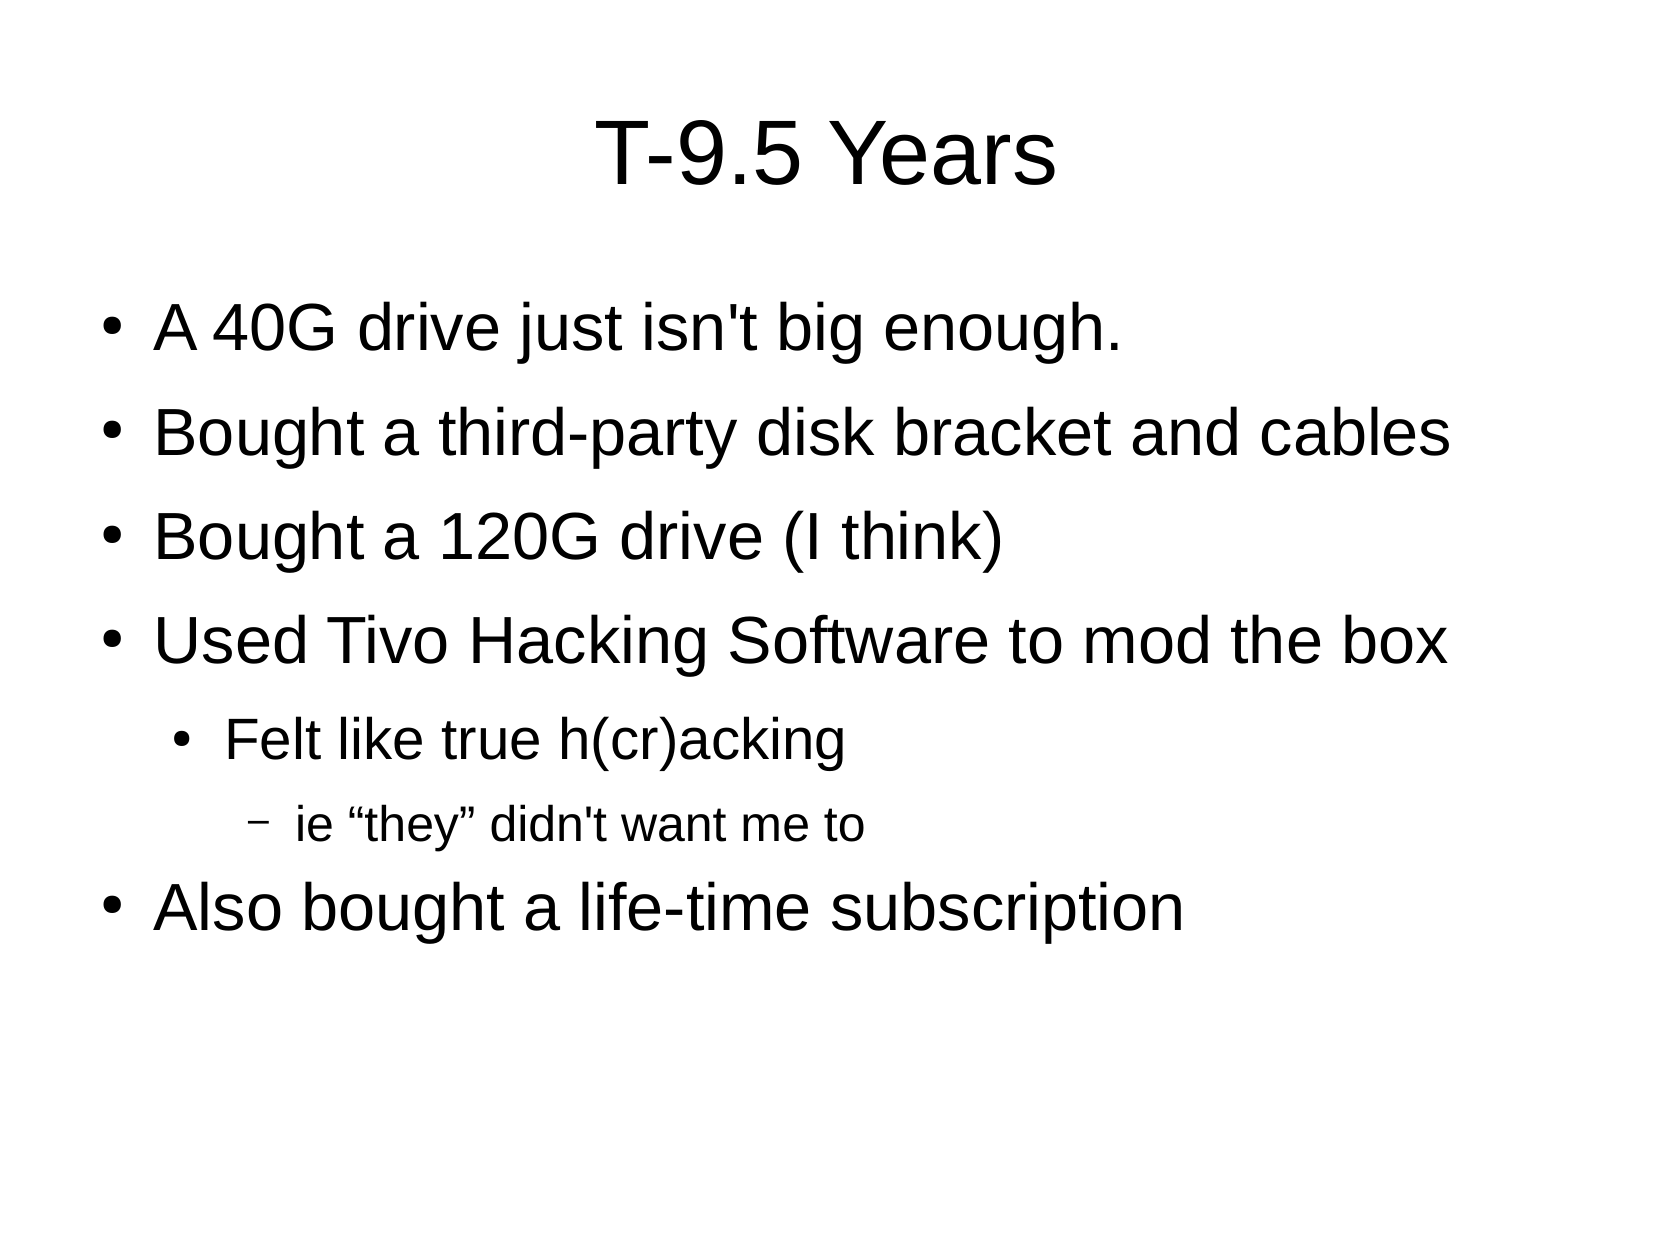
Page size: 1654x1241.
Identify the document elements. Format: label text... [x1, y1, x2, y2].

list A 40G drive just isn't big enough. Bought a third-party disk bracket and cables Bought a 120G drive (I think) Used Tivo Hacking Software to mod the box Felt like true h(cr)acking ie “they” didn't want me to Also bought a life-time subscription [82, 290, 1571, 1109]
title T-9.5 Years [82, 49, 1571, 257]
